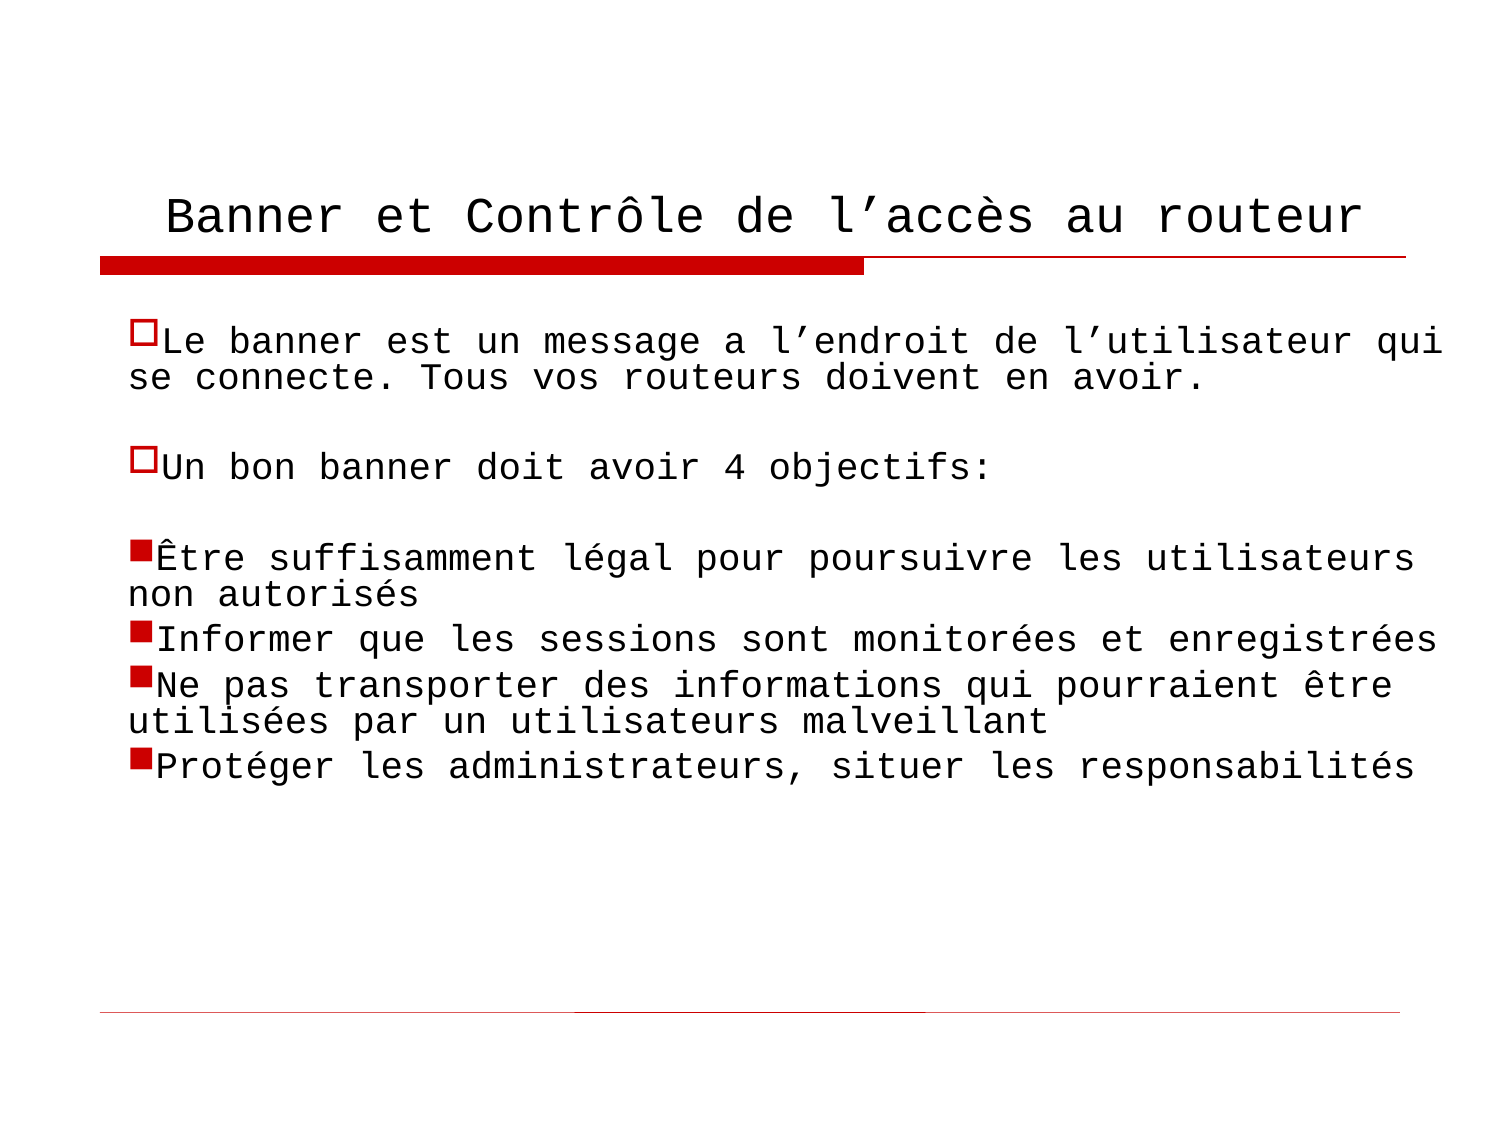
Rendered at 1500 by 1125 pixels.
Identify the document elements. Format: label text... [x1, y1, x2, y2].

title Banner et Contrôle de l’accès au routeur [94, 50, 1407, 250]
list Le banner est un message a l’endroit de l’utilisateur qui se connecte. Tous vos routeurs doivent en avoir. Un bon banner doit avoir 4 objectifs: Être suffisamment légal pour poursuivre les utilisateurs non autorisés Informer que les sessions sont monitorées et enregistrées Ne pas transporter des informations qui pourraient être utilisées par un utilisateurs malveillant Protéger les administrateurs, situer les responsabilités [112, 262, 1459, 1006]
